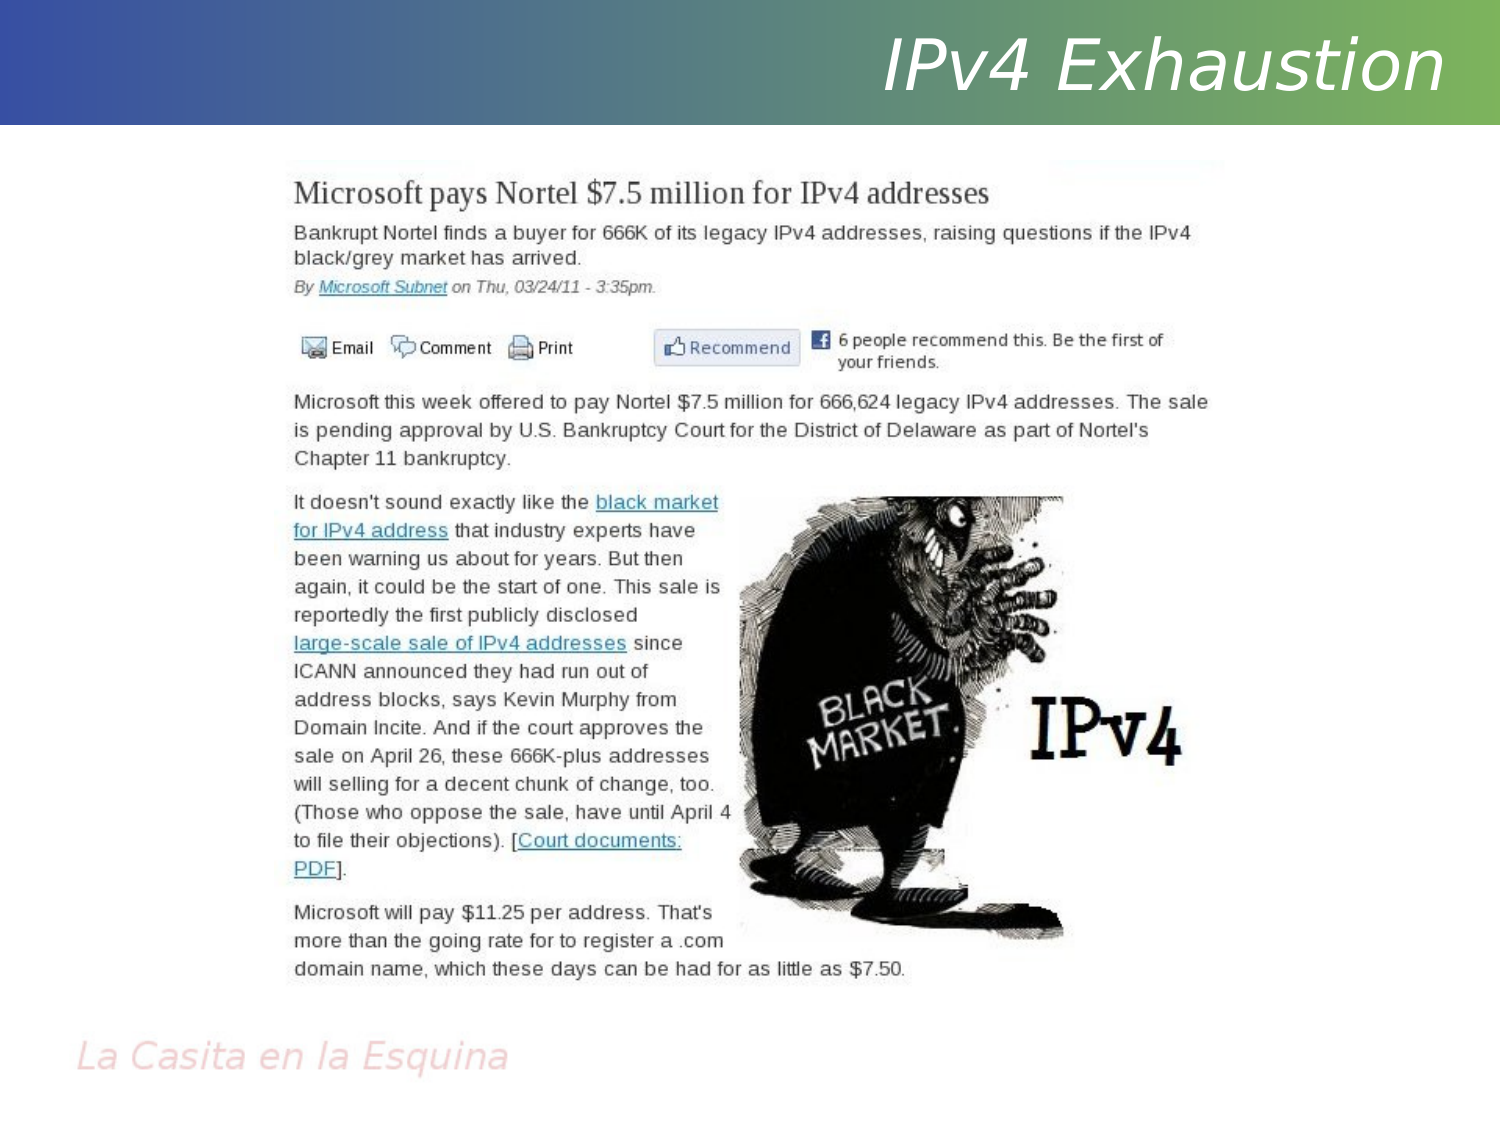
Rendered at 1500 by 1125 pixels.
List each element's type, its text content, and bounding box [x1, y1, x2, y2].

picture [274, 160, 1245, 1004]
picture [45, 1019, 545, 1095]
title IPv4 Exhaustion [62, 12, 1463, 113]
